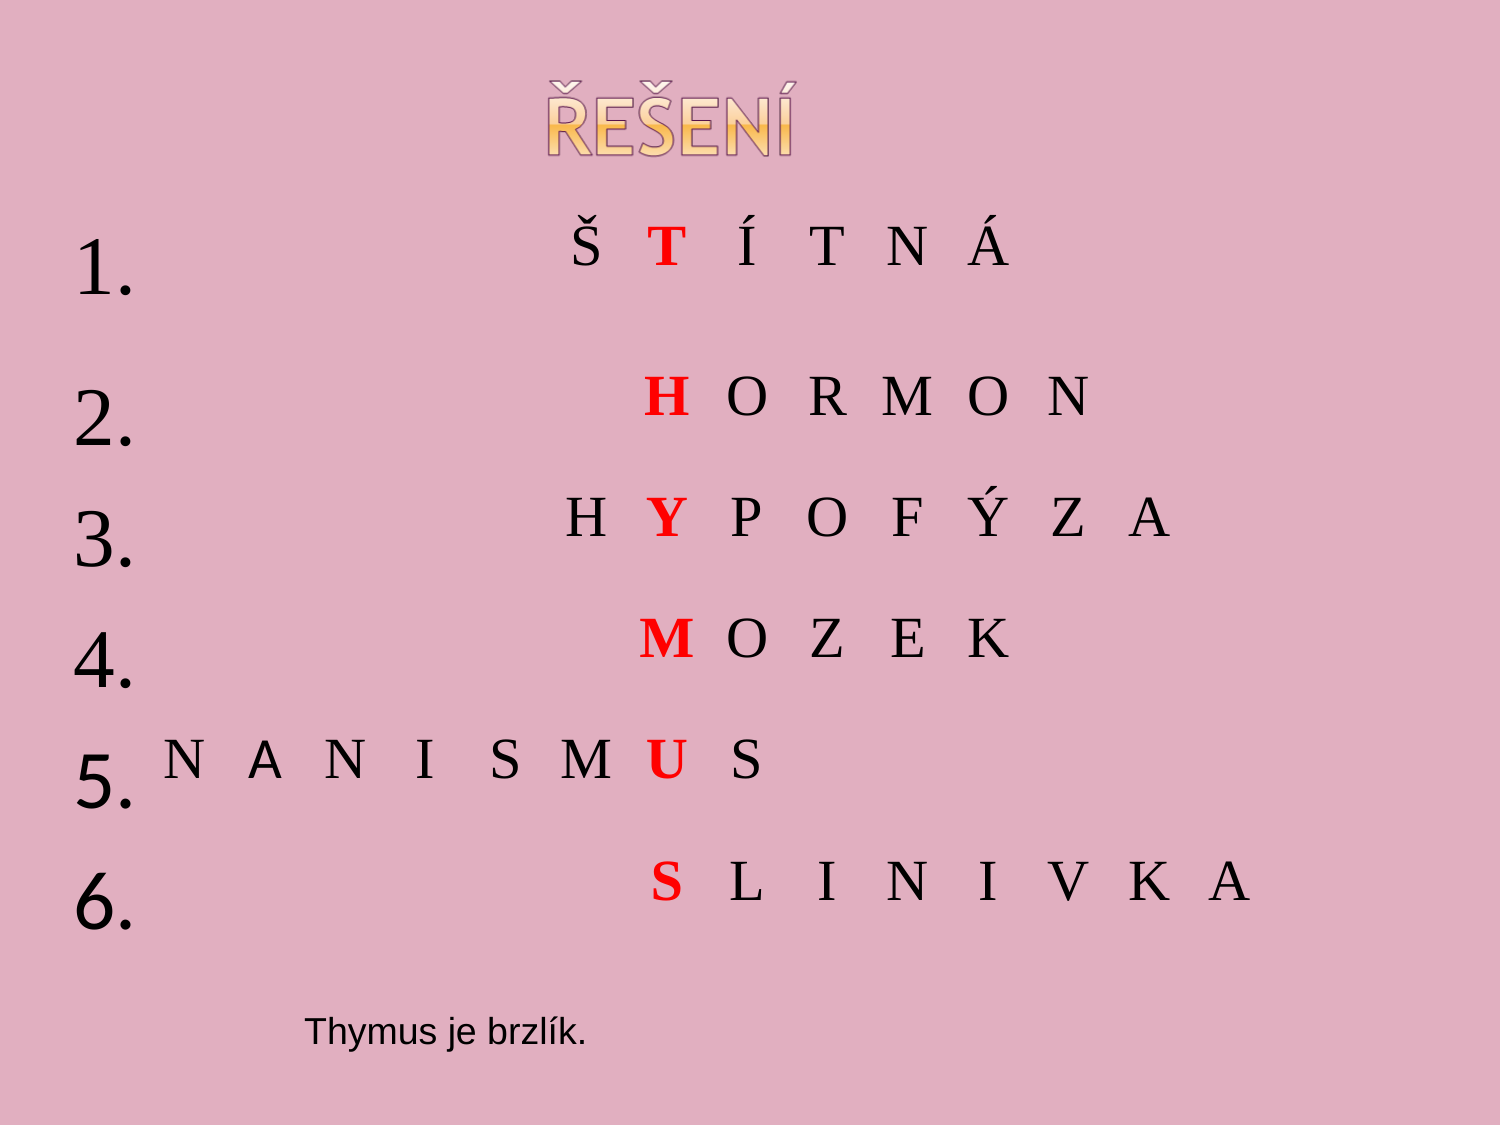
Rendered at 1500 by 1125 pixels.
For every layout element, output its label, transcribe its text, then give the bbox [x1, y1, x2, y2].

table_cell [1189, 589, 1270, 710]
table_cell [546, 831, 627, 952]
table_header Š [546, 196, 627, 347]
table_cell Y [627, 468, 707, 589]
table_cell S [707, 710, 787, 831]
table_cell O [948, 347, 1028, 468]
table_cell M [546, 710, 627, 831]
table_cell [787, 710, 868, 831]
table_cell I [948, 831, 1028, 952]
table_cell A [225, 710, 305, 831]
table_cell [1109, 347, 1189, 468]
table_header [466, 196, 546, 347]
table_cell I [787, 831, 868, 952]
table_cell E [868, 589, 948, 710]
table_header [1189, 196, 1270, 347]
table_cell [1109, 589, 1189, 710]
table_cell [305, 589, 385, 710]
table_cell 3. [65, 468, 145, 589]
table_cell I [385, 710, 466, 831]
table_cell A [1109, 468, 1189, 589]
table_cell [145, 468, 225, 589]
table_cell R [787, 347, 868, 468]
table_cell N [868, 831, 948, 952]
table_cell [1109, 710, 1189, 831]
table_cell Z [787, 589, 868, 710]
table_cell [305, 347, 385, 468]
table_cell [466, 831, 546, 952]
table_cell [1189, 710, 1270, 831]
table_cell U [627, 710, 707, 831]
table_cell 4. [65, 589, 145, 710]
table_cell [466, 589, 546, 710]
table_cell [225, 831, 305, 952]
table_header T [787, 196, 868, 347]
table_cell K [1109, 831, 1189, 952]
table_cell A [1189, 831, 1270, 952]
table_cell [546, 589, 627, 710]
table_cell V [1028, 831, 1109, 952]
table_cell F [868, 468, 948, 589]
table_cell O [707, 589, 787, 710]
table_cell Ý [948, 468, 1028, 589]
table_header Á [948, 196, 1028, 347]
table_header [145, 196, 225, 347]
table_cell [385, 589, 466, 710]
table_cell O [707, 347, 787, 468]
table_cell H [627, 347, 707, 468]
table_cell K [948, 589, 1028, 710]
table_header 1. [65, 196, 145, 347]
table_cell [385, 347, 466, 468]
table_cell [1028, 589, 1109, 710]
table_cell [145, 589, 225, 710]
text_box [75, 18, 1264, 196]
table_cell P [707, 468, 787, 589]
table_cell N [145, 710, 225, 831]
table_header [225, 196, 305, 347]
table_header T [627, 196, 707, 347]
table_cell [225, 468, 305, 589]
table_cell M [627, 589, 707, 710]
table_cell [546, 347, 627, 468]
table_header [305, 196, 385, 347]
table_cell 2. [65, 347, 145, 468]
table_cell H [546, 468, 627, 589]
table_header N [868, 196, 948, 347]
table_cell [868, 710, 948, 831]
table_header [385, 196, 466, 347]
table_cell S [466, 710, 546, 831]
table_header Í [707, 196, 787, 347]
table_cell S [627, 831, 707, 952]
table_cell [145, 347, 225, 468]
table_header [1028, 196, 1109, 347]
table_cell Z [1028, 468, 1109, 589]
table_cell [145, 831, 225, 952]
table_cell [225, 347, 305, 468]
table_cell [305, 468, 385, 589]
table_cell N [1028, 347, 1109, 468]
table_cell [385, 831, 466, 952]
text_box Thymus je brzlík. [289, 999, 695, 1060]
table_cell [1028, 710, 1109, 831]
table_cell O [787, 468, 868, 589]
table_cell [385, 468, 466, 589]
table_cell 5. [65, 710, 145, 831]
table_cell [225, 589, 305, 710]
table_cell [466, 468, 546, 589]
table_cell [305, 831, 385, 952]
table_cell M [868, 347, 948, 468]
table_cell N [305, 710, 385, 831]
table_cell 6. [65, 831, 145, 952]
table_cell L [707, 831, 787, 952]
table_cell [466, 347, 546, 468]
table_cell [1189, 347, 1270, 468]
table_cell [1189, 468, 1270, 589]
table_cell [948, 710, 1028, 831]
table_header [1109, 196, 1189, 347]
